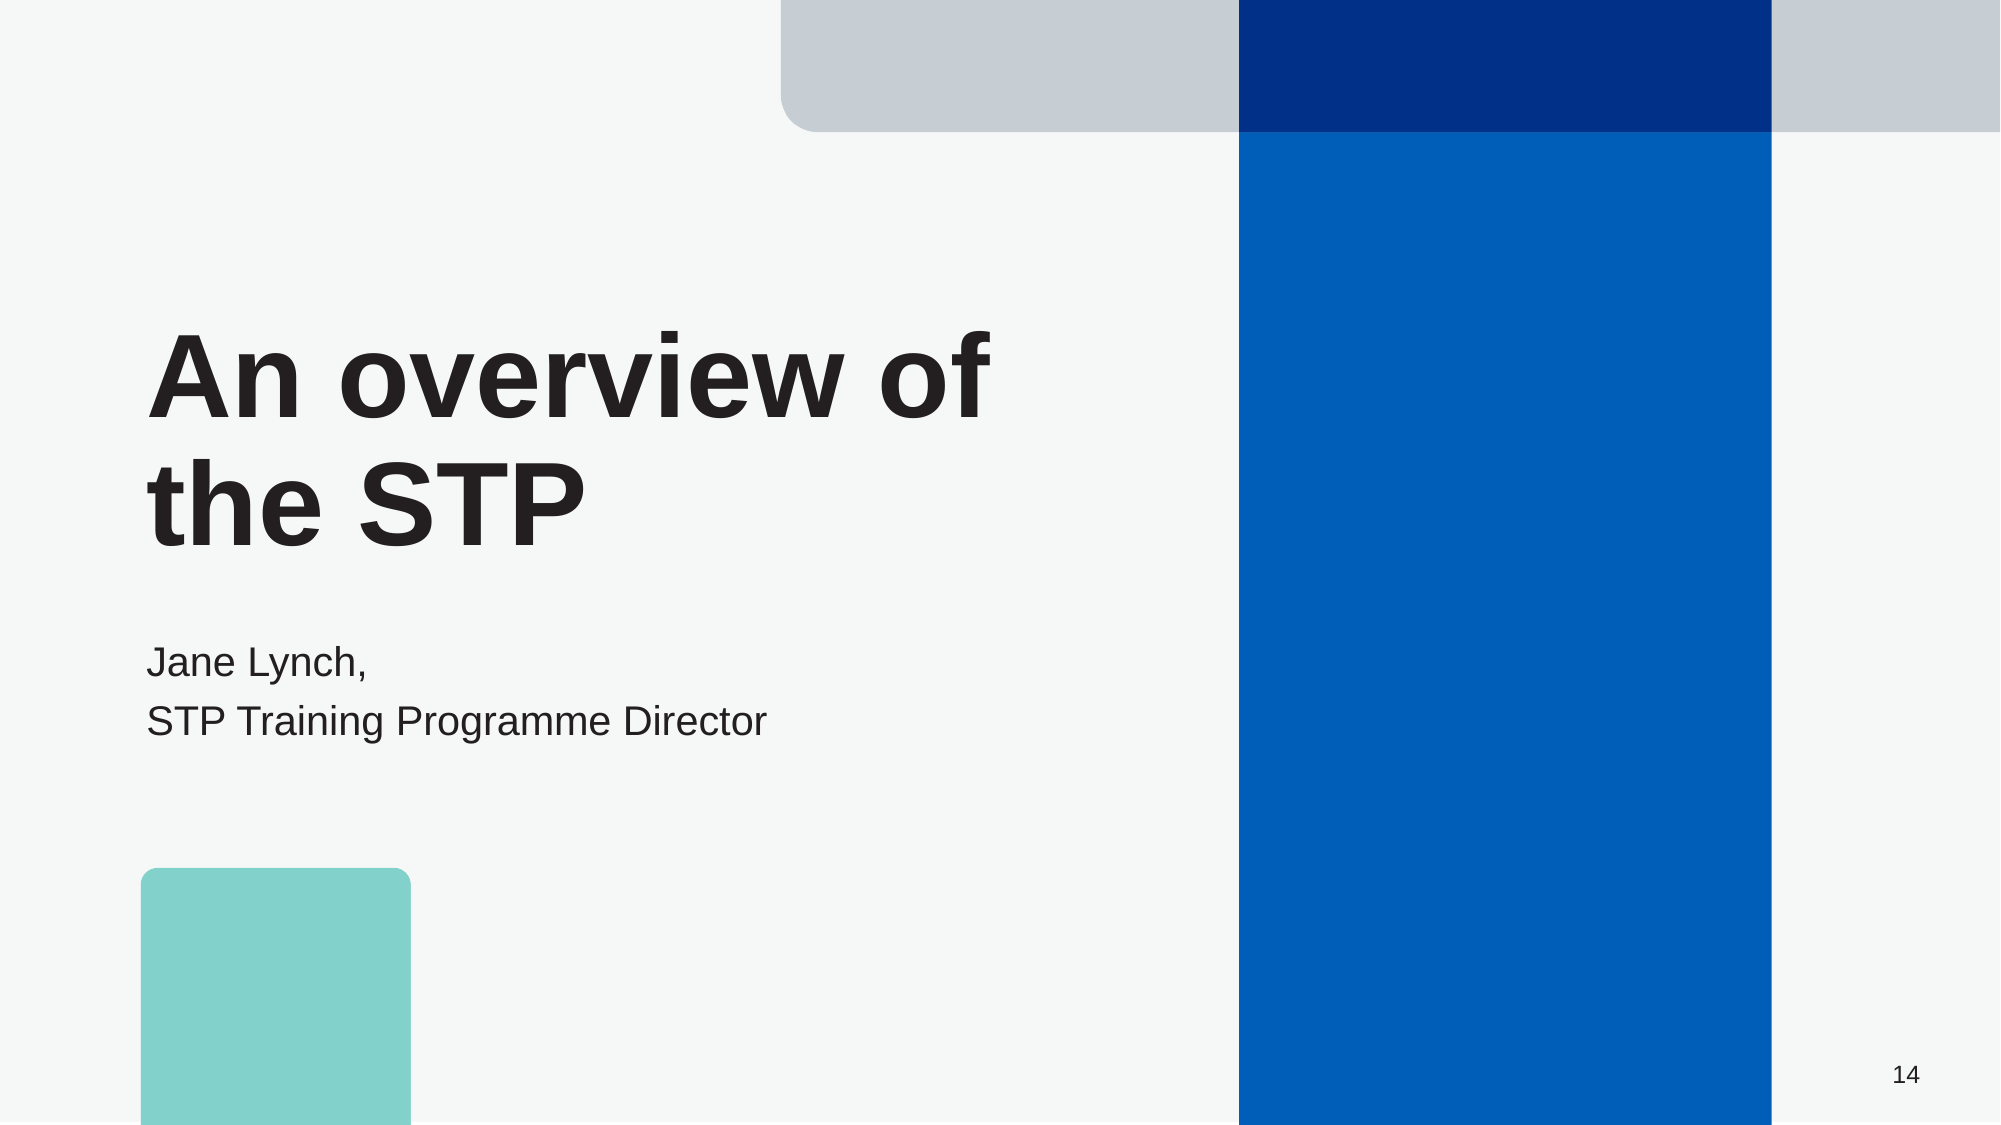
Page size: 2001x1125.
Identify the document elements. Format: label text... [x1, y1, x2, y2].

list Jane Lynch, STP Training Programme Director [146, 640, 1173, 788]
list An overview of the STP [146, 314, 1079, 572]
